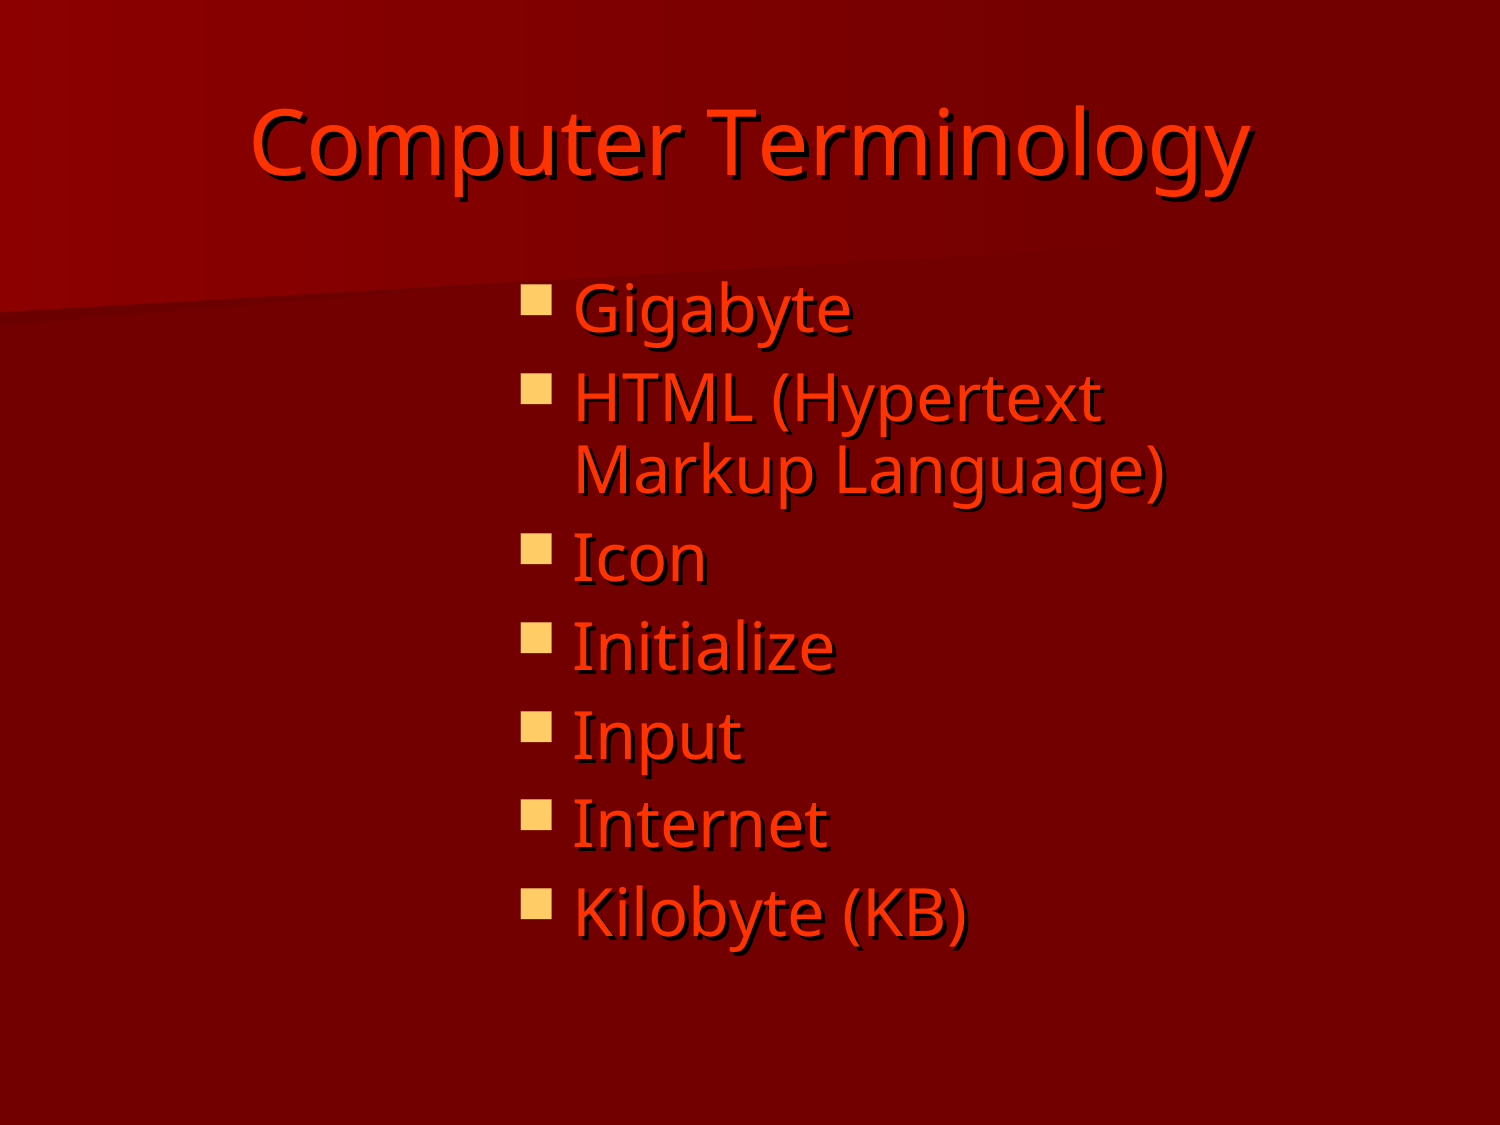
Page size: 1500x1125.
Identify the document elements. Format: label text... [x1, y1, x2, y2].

title Computer Terminology [75, 45, 1426, 233]
list Gigabyte HTML (Hypertext Markup Language) Icon Initialize Input Internet Kilobyte (KB) [501, 267, 1378, 1005]
